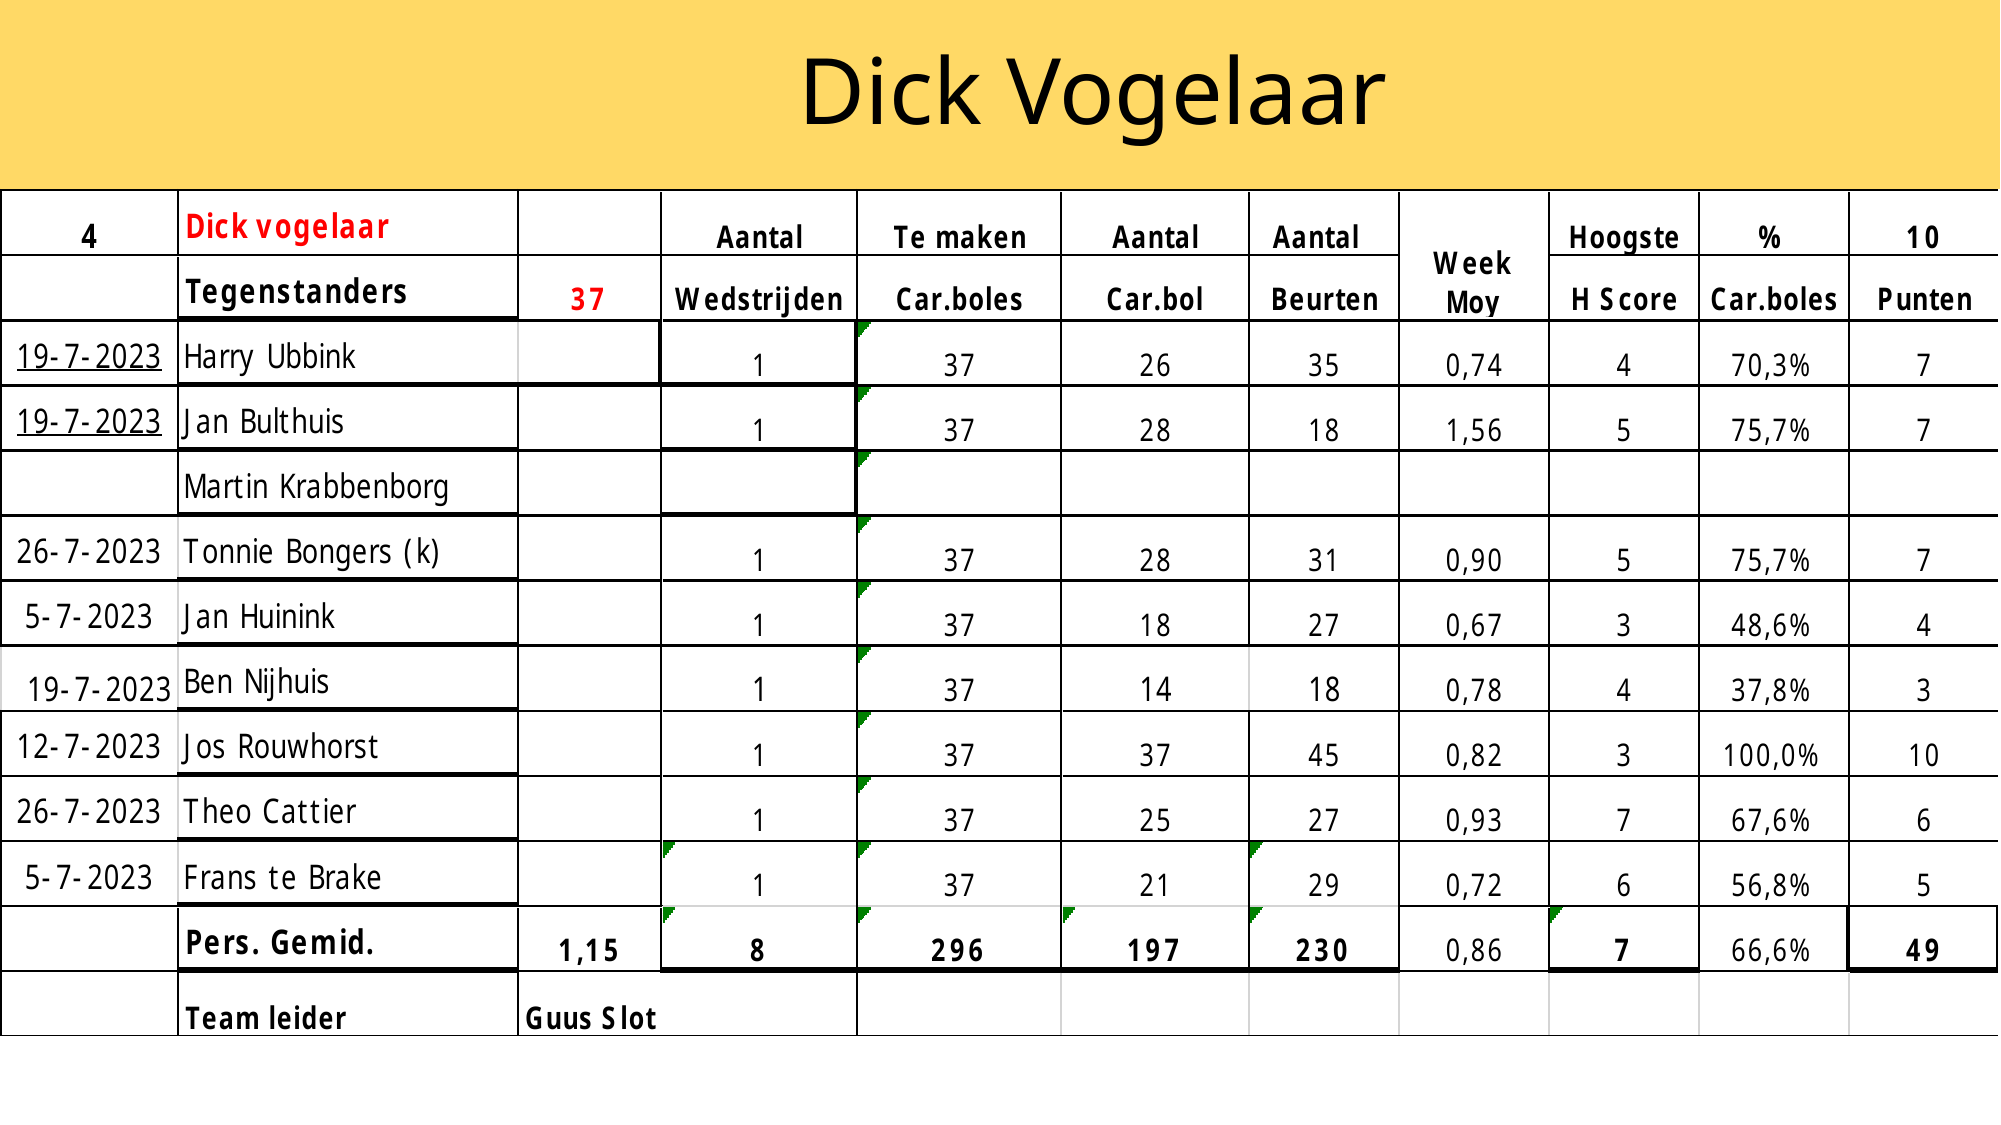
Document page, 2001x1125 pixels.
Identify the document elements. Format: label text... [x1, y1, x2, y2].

title Dick Vogelaar [0, 0, 2000, 188]
picture [0, 188, 2000, 1038]
